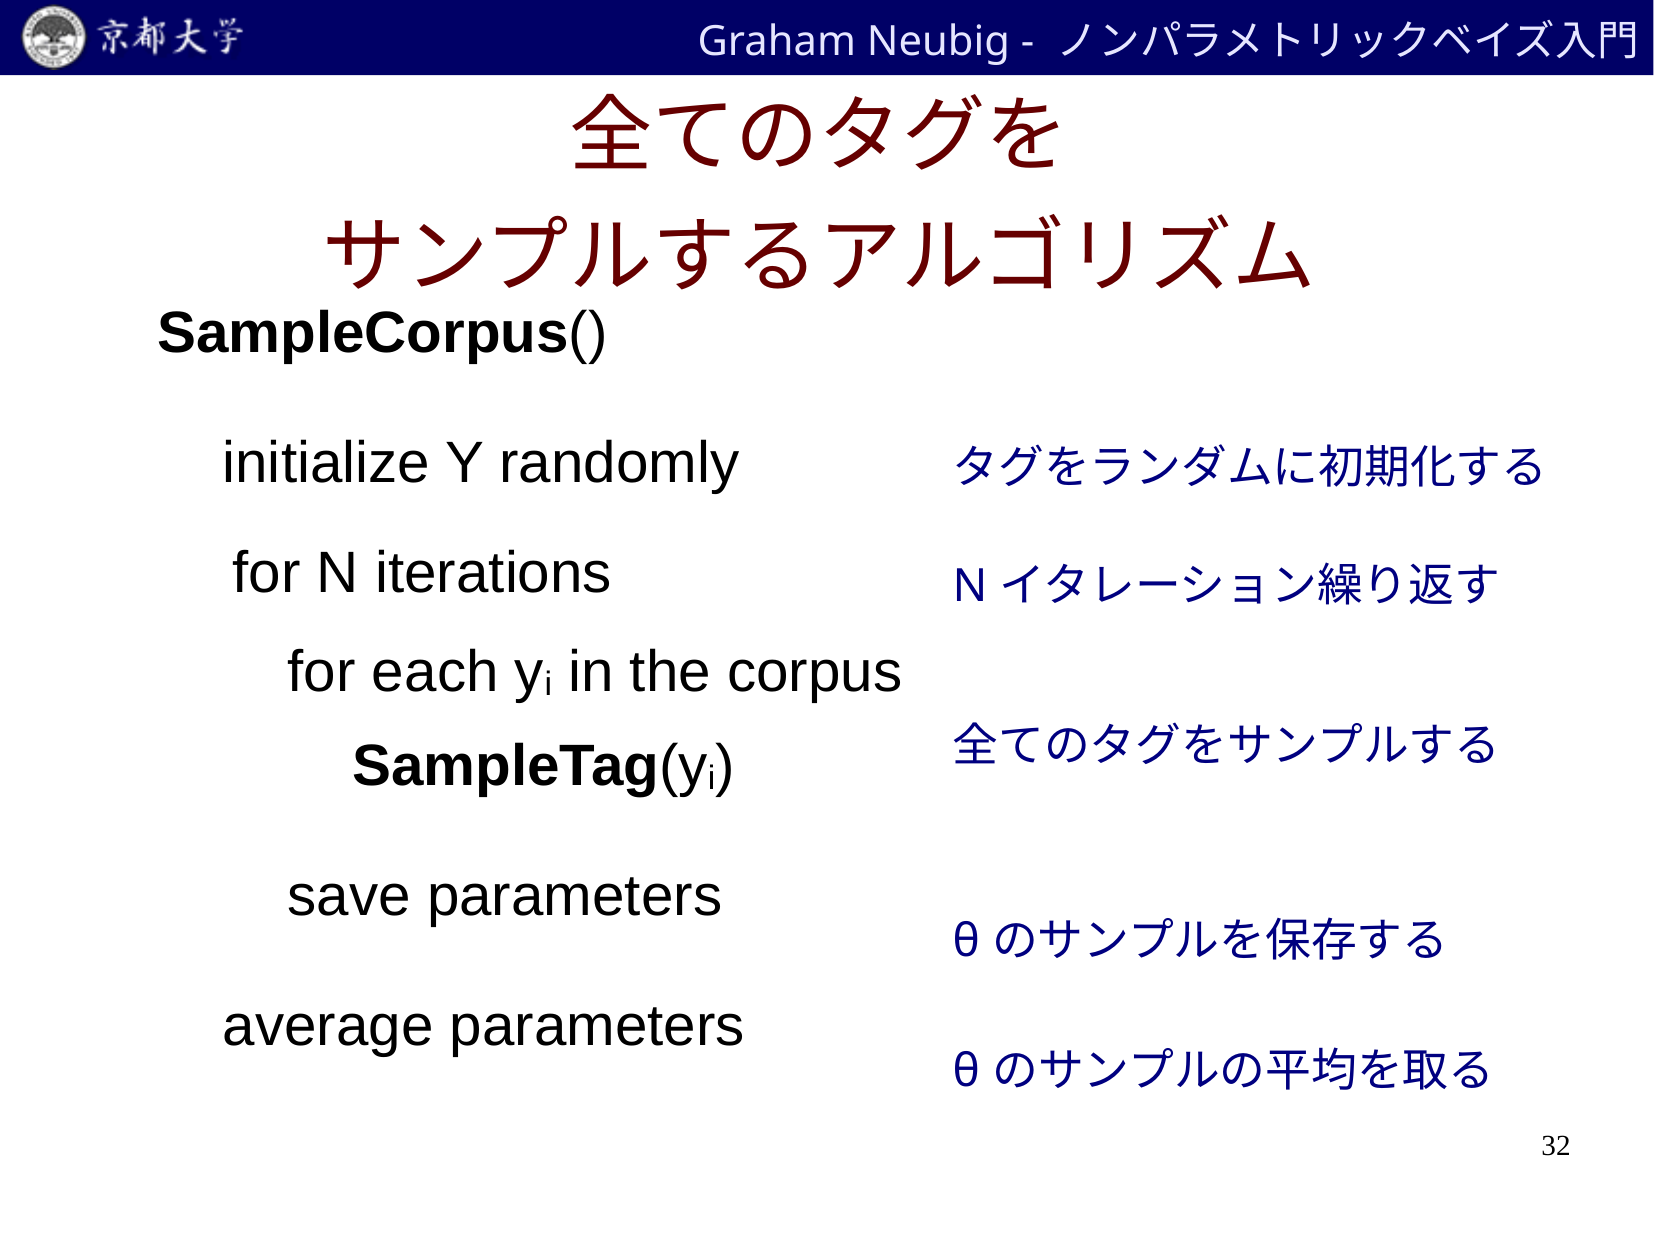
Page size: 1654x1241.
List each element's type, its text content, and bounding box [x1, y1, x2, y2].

list SampleCorpus() initialize Y randomly for N iterations for each yi in the corpus SampleTag(yi) save parameters average parameters [86, 300, 1576, 1104]
text_box θのサンプルの平均を取る [937, 1025, 1527, 1091]
text_box タグをランダムに初期化する [937, 423, 1563, 488]
picture [0, 0, 247, 70]
text_box 全てのタグをサンプルする [937, 701, 1517, 766]
text_box Nイタレーション繰り返す [937, 541, 1504, 606]
title 全てのタグを サンプルするアルゴリズム [75, 98, 1564, 279]
text_box θのサンプルを保存する [937, 895, 1481, 961]
